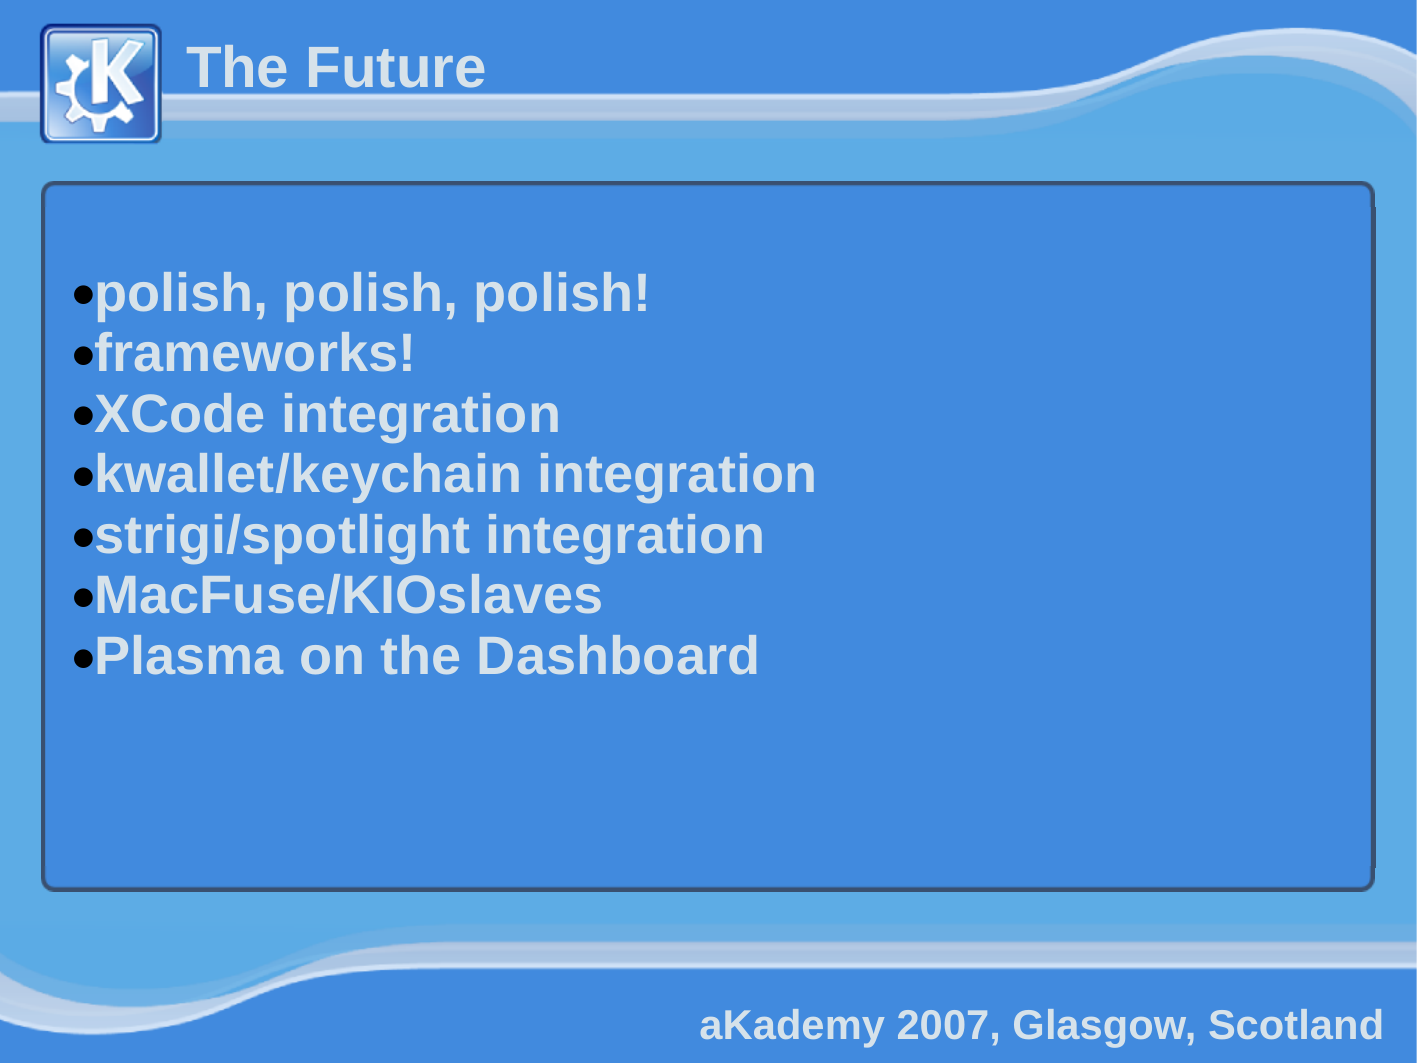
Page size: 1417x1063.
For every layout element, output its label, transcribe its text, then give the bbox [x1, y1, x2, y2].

text_box polish, polish, polish! frameworks! XCode integration kwallet/keychain integration strigi/spotlight integration MacFuse/KIOslaves Plasma on the Dashboard [58, 194, 1359, 881]
picture [0, 0, 1417, 1063]
text_box The Future [171, 27, 1048, 105]
